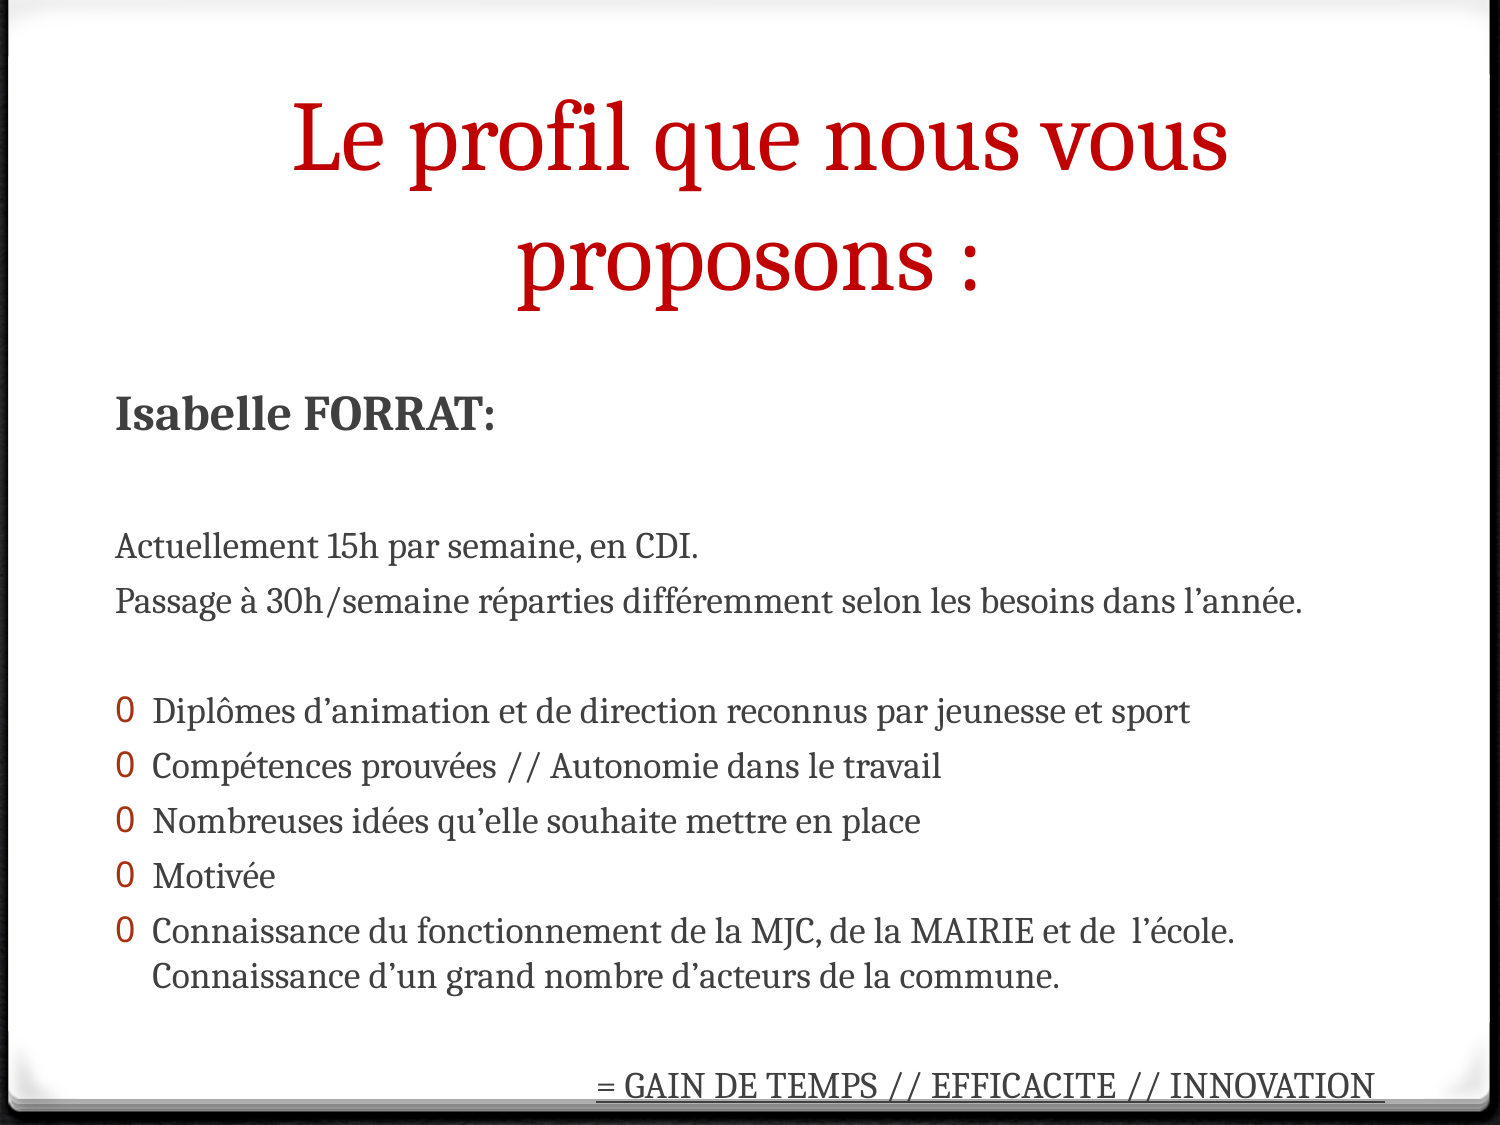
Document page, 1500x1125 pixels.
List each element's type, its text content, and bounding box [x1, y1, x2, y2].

list Isabelle FORRAT: Actuellement 15h par semaine, en CDI. Passage à 30h/semaine réparties différemment selon les besoins dans l’année. Diplômes d’animation et de direction reconnus par jeunesse et sport Compétences prouvées // Autonomie dans le travail Nombreuses idées qu’elle souhaite mettre en place Motivée Connaissance du fonctionnement de la MJC, de la MAIRIE et de l’école. Connaissance d’un grand nombre d’acteurs de la commune. = GAIN DE TEMPS // EFFICACITE // INNOVATION et une plus grande garantie de résultats [100, 373, 1400, 1022]
title Le profil que nous vous proposons : [90, 71, 1410, 309]
picture [0, 0, 1500, 1125]
